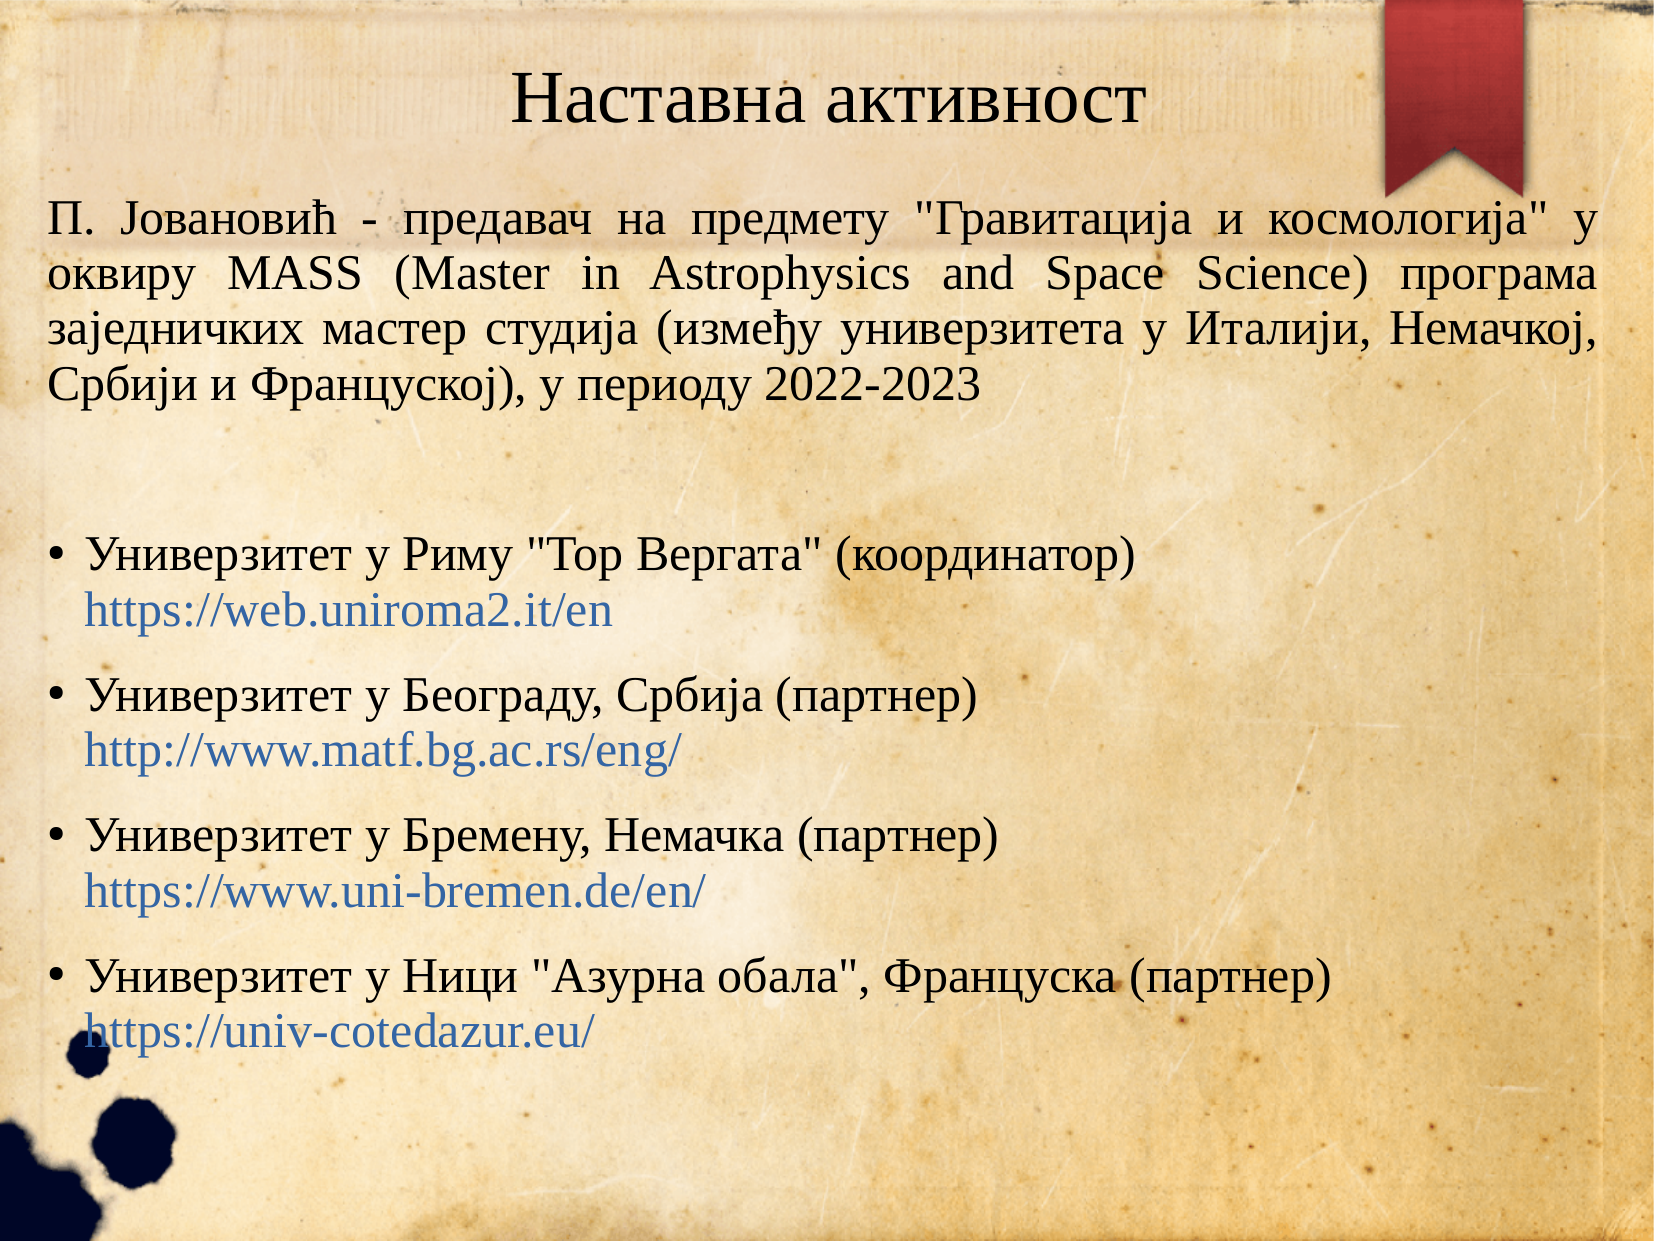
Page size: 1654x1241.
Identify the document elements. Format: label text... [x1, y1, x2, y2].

picture [0, 0, 1654, 1241]
list П. Јовановић - предавач на предмету "Гравитација и космологија" у оквиру MASS (Master in Astrophysics and Space Science) програма заjедничких мастер студиjа (између универзитета у Италији, Немачкој, Србији и Француској), у периоду 2022-2023 Универзитет у Риму "Тор Вергата" (координатор) https://web.uniroma2.it/en Универзитет у Београду, Србија (партнер) http://www.matf.bg.ac.rs/eng/ Универзитет у Бремену, Немачка (партнер) https://www.uni-bremen.de/en/ Универзитет у Ници "Азурна обала", Француска (партнер) https://univ-cotedazur.eu/ [47, 189, 1600, 1215]
title Наставна активност [64, 55, 1594, 156]
